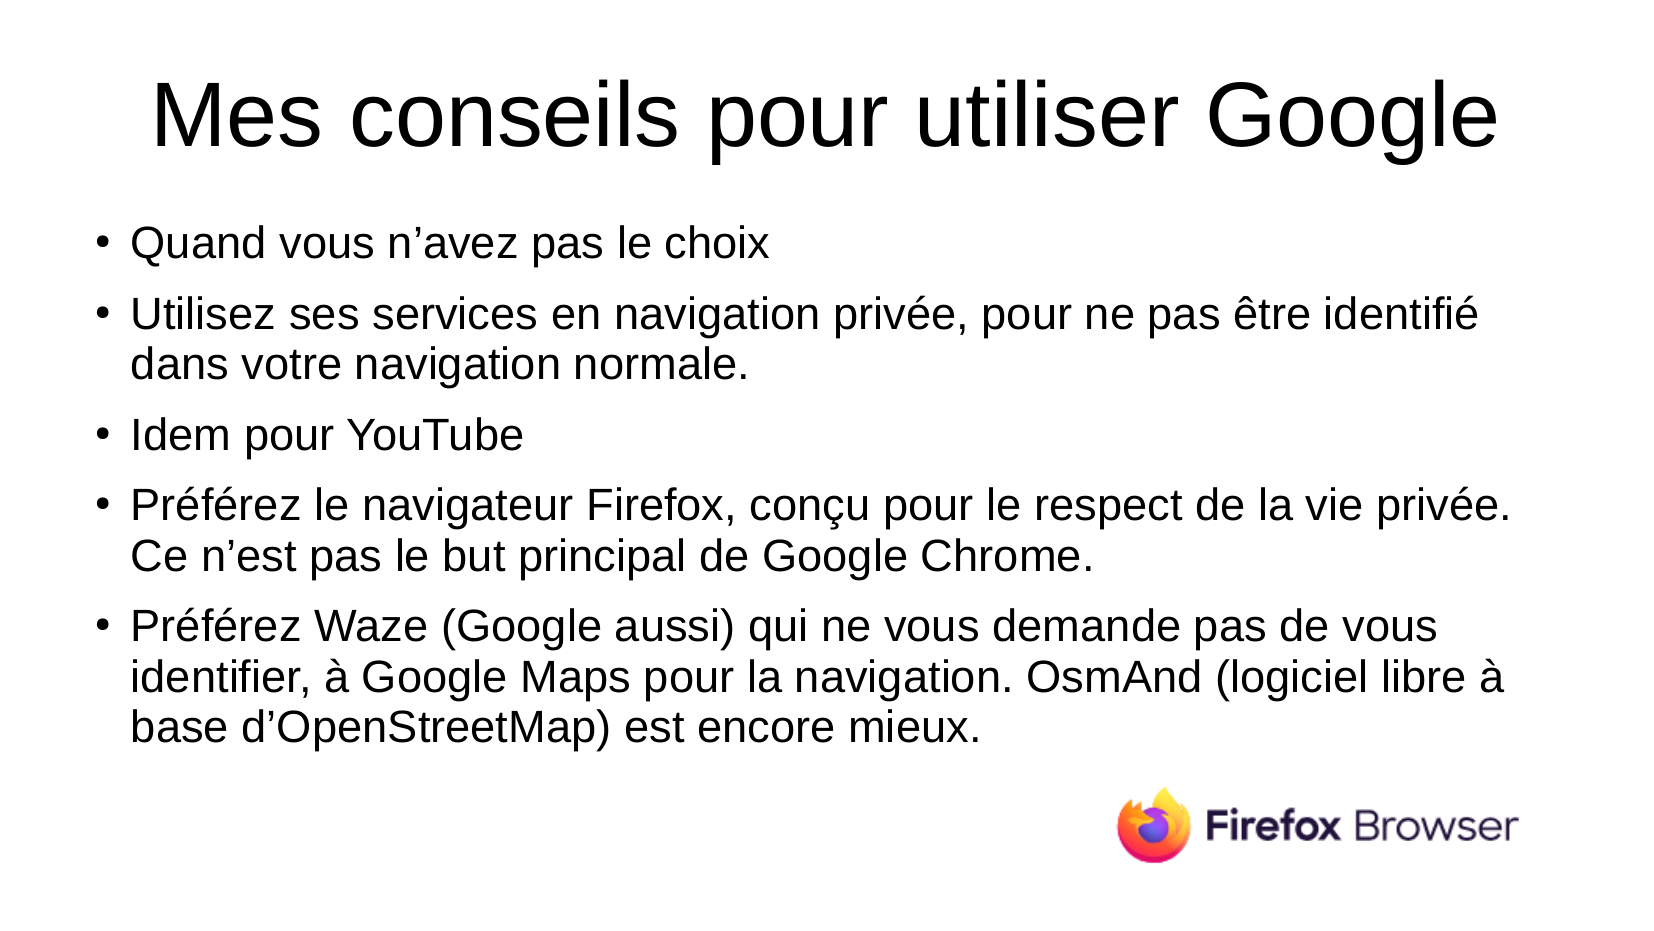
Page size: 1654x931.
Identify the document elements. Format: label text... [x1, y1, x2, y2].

picture [1087, 756, 1566, 882]
title Mes conseils pour utiliser Google [82, 37, 1571, 193]
list Quand vous n’avez pas le choix Utilisez ses services en navigation privée, pour ne pas être identifié dans votre navigation normale. Idem pour YouTube Préférez le navigateur Firefox, conçu pour le respect de la vie privée. Ce n’est pas le but principal de Google Chrome. Préférez Waze (Google aussi) qui ne vous demande pas de vous identifier, à Google Maps pour la navigation. OsmAnd (logiciel libre à base d’OpenStreetMap) est encore mieux. [82, 217, 1571, 758]
